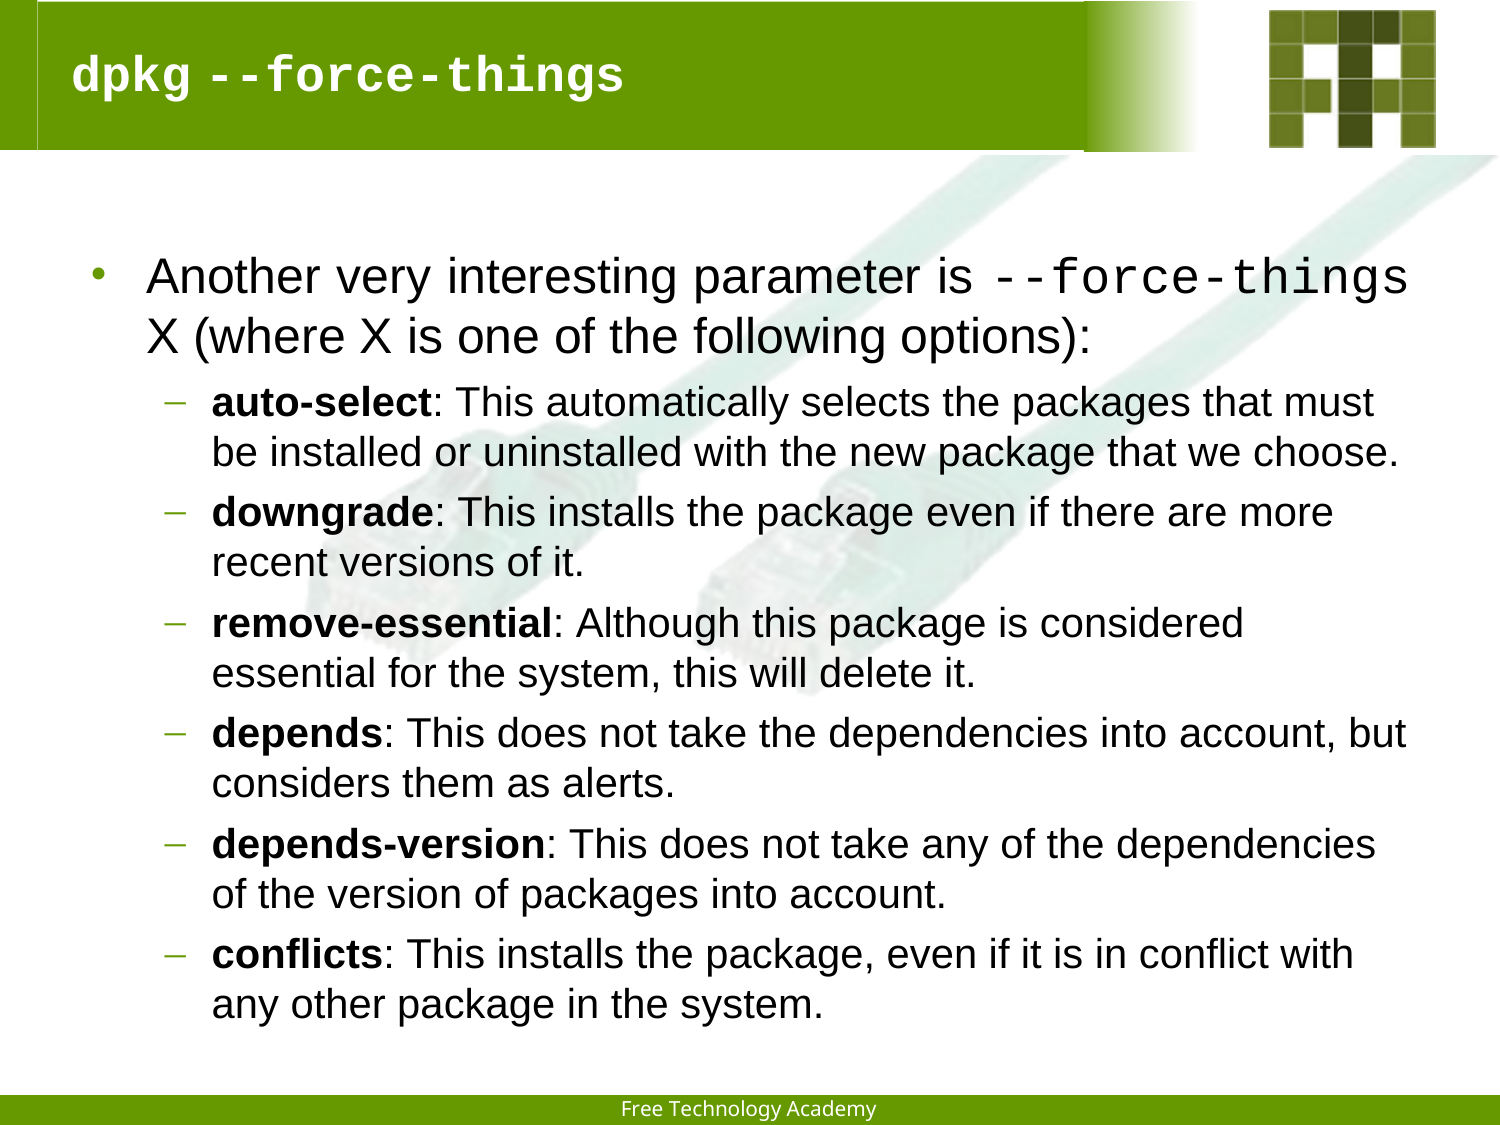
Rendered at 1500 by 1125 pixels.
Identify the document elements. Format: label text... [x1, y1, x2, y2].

list Another very interesting parameter is --force-things X (where X is one of the following options): auto-select: This automatically selects the packages that must be installed or uninstalled with the new package that we choose. downgrade: This installs the package even if there are more recent versions of it. remove-essential: Although this package is considered essential for the system, this will delete it. depends: This does not take the dependencies into account, but considers them as alerts. depends-version: This does not take any of the dependencies of the version of packages into account. conflicts: This installs the package, even if it is in conflict with any other package in the system. [75, 236, 1426, 1052]
picture [1269, 10, 1436, 148]
title dpkg --force-things [56, 1, 1107, 152]
